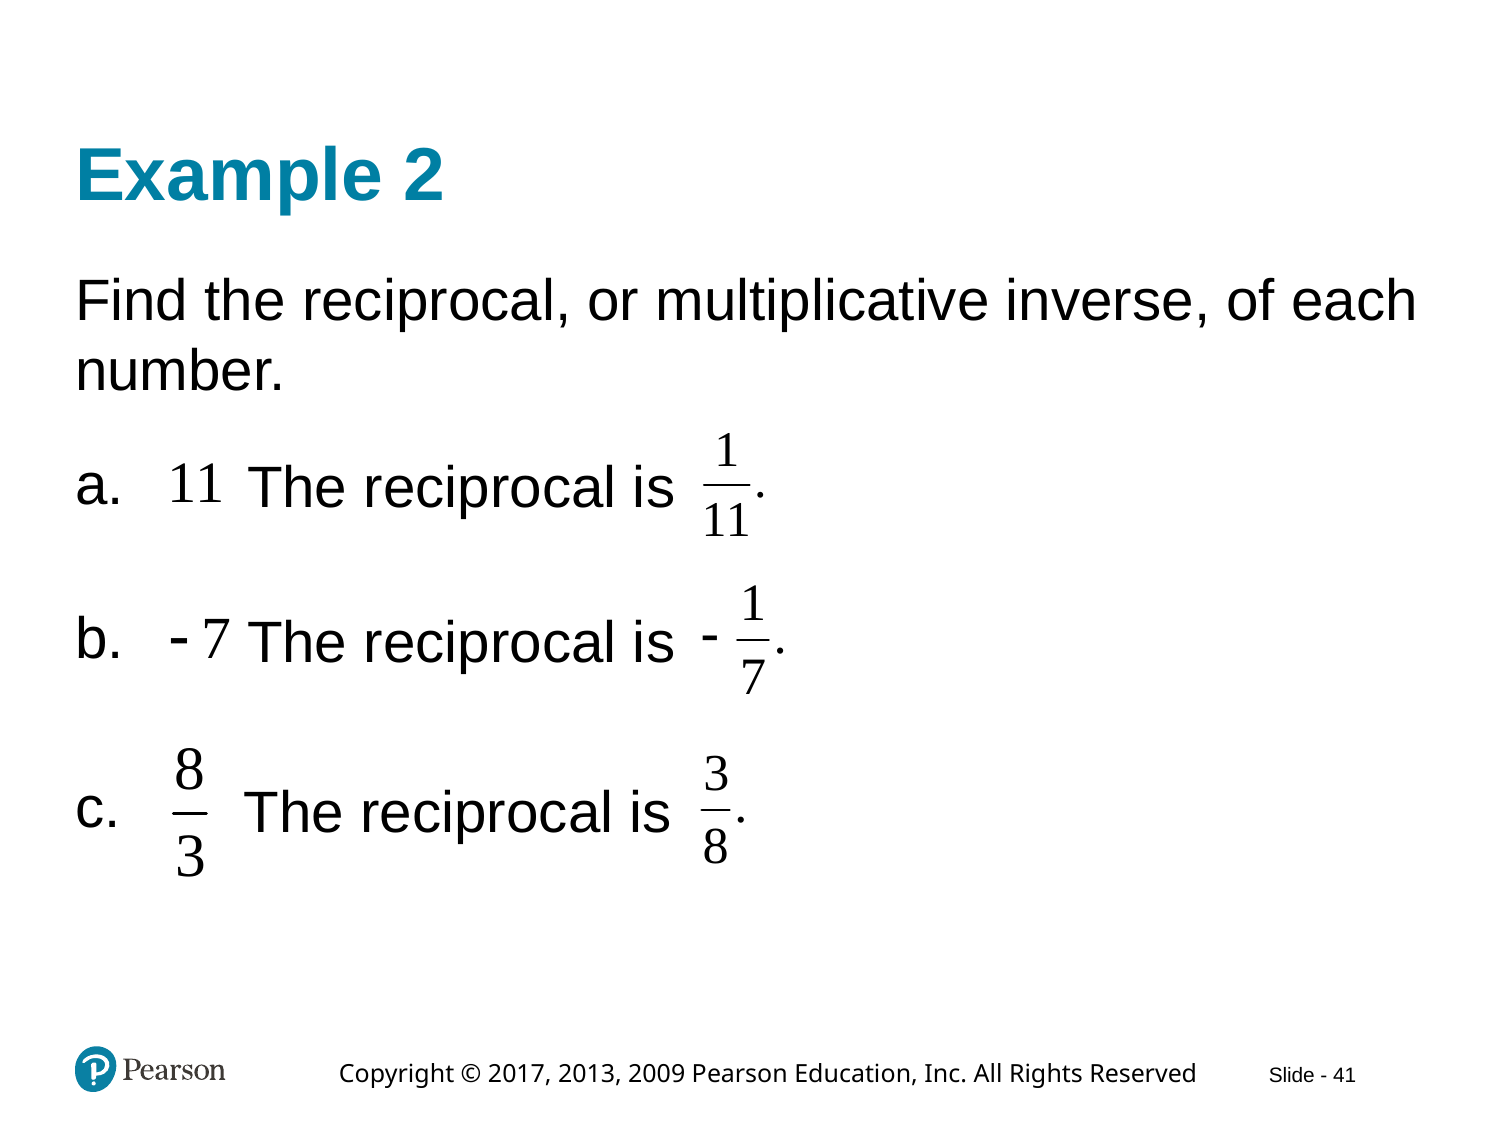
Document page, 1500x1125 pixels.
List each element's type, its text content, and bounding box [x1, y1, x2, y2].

list [75, 446, 135, 522]
chart [699, 422, 767, 542]
chart [165, 611, 235, 667]
list The reciprocal is [247, 604, 697, 667]
title Example 2 [75, 35, 1425, 216]
list [75, 769, 127, 847]
list [75, 600, 127, 680]
list Find the reciprocal, or multiplicative inverse, of each number. [75, 262, 1425, 405]
chart [169, 456, 224, 508]
chart [168, 736, 212, 886]
chart [697, 745, 748, 871]
list The reciprocal is [243, 773, 687, 846]
chart [697, 574, 788, 702]
list The reciprocal is [247, 449, 699, 514]
